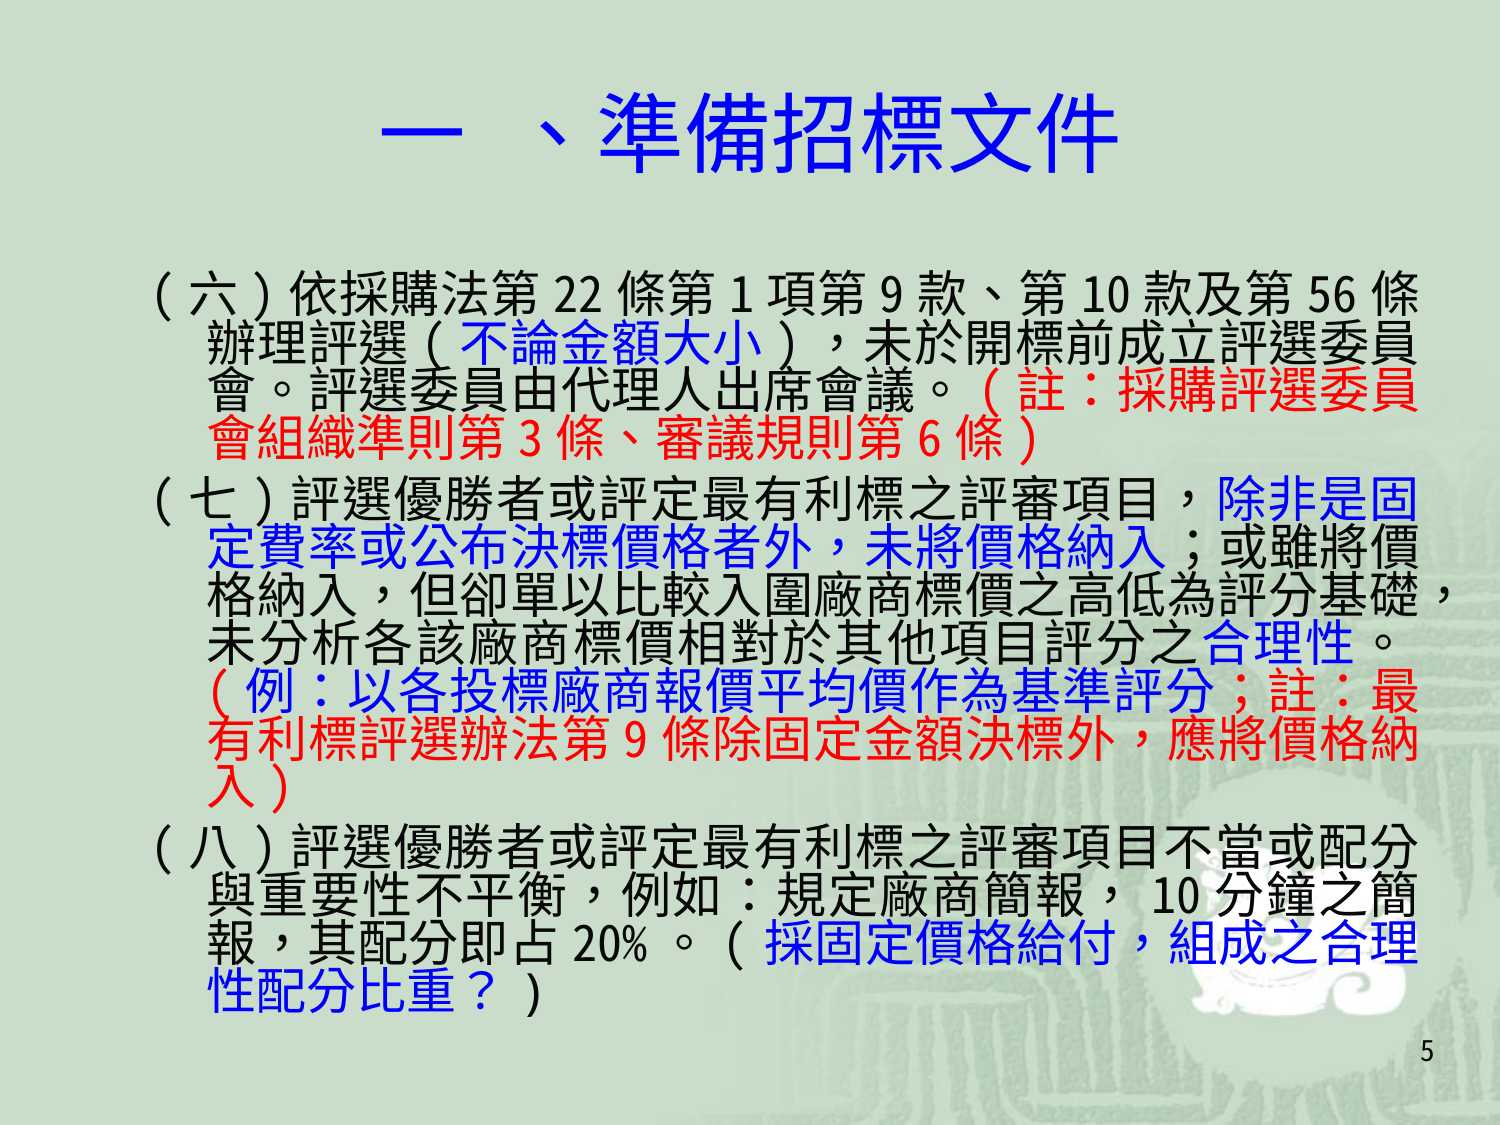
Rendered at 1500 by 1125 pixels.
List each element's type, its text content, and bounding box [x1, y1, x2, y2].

text_box <編號> [1074, 1024, 1451, 1103]
title 一 、準備招標文件 [49, 37, 1451, 225]
list (六)依採購法第22條第1項第9款、第10款及第56條辦理評選(不論金額大小)，未於開標前成立評選委員會。評選委員由代理人出席會議。(註：採購評選委員會組織準則第3條、審議規則第6條) (七)評選優勝者或評定最有利標之評審項目，除非是固定費率或公布決標價格者外，未將價格納入；或雖將價格納入，但卻單以比較入圍廠商標價之高低為評分基礎，未分析各該廠商標價相對於其他項目評分之合理性。(例：以各投標廠商報價平均價作為基準評分；註：最有利標評選辦法第9條除固定金額決標外，應將價格納入) (八)評選優勝者或評定最有利標之評審項目不當或配分與重要性不平衡，例如：規定廠商簡報，10分鐘之簡報，其配分即占20%。(採固定價格給付，組成之合理性配分比重？) [135, 267, 1436, 1035]
picture [0, 0, 1500, 1125]
